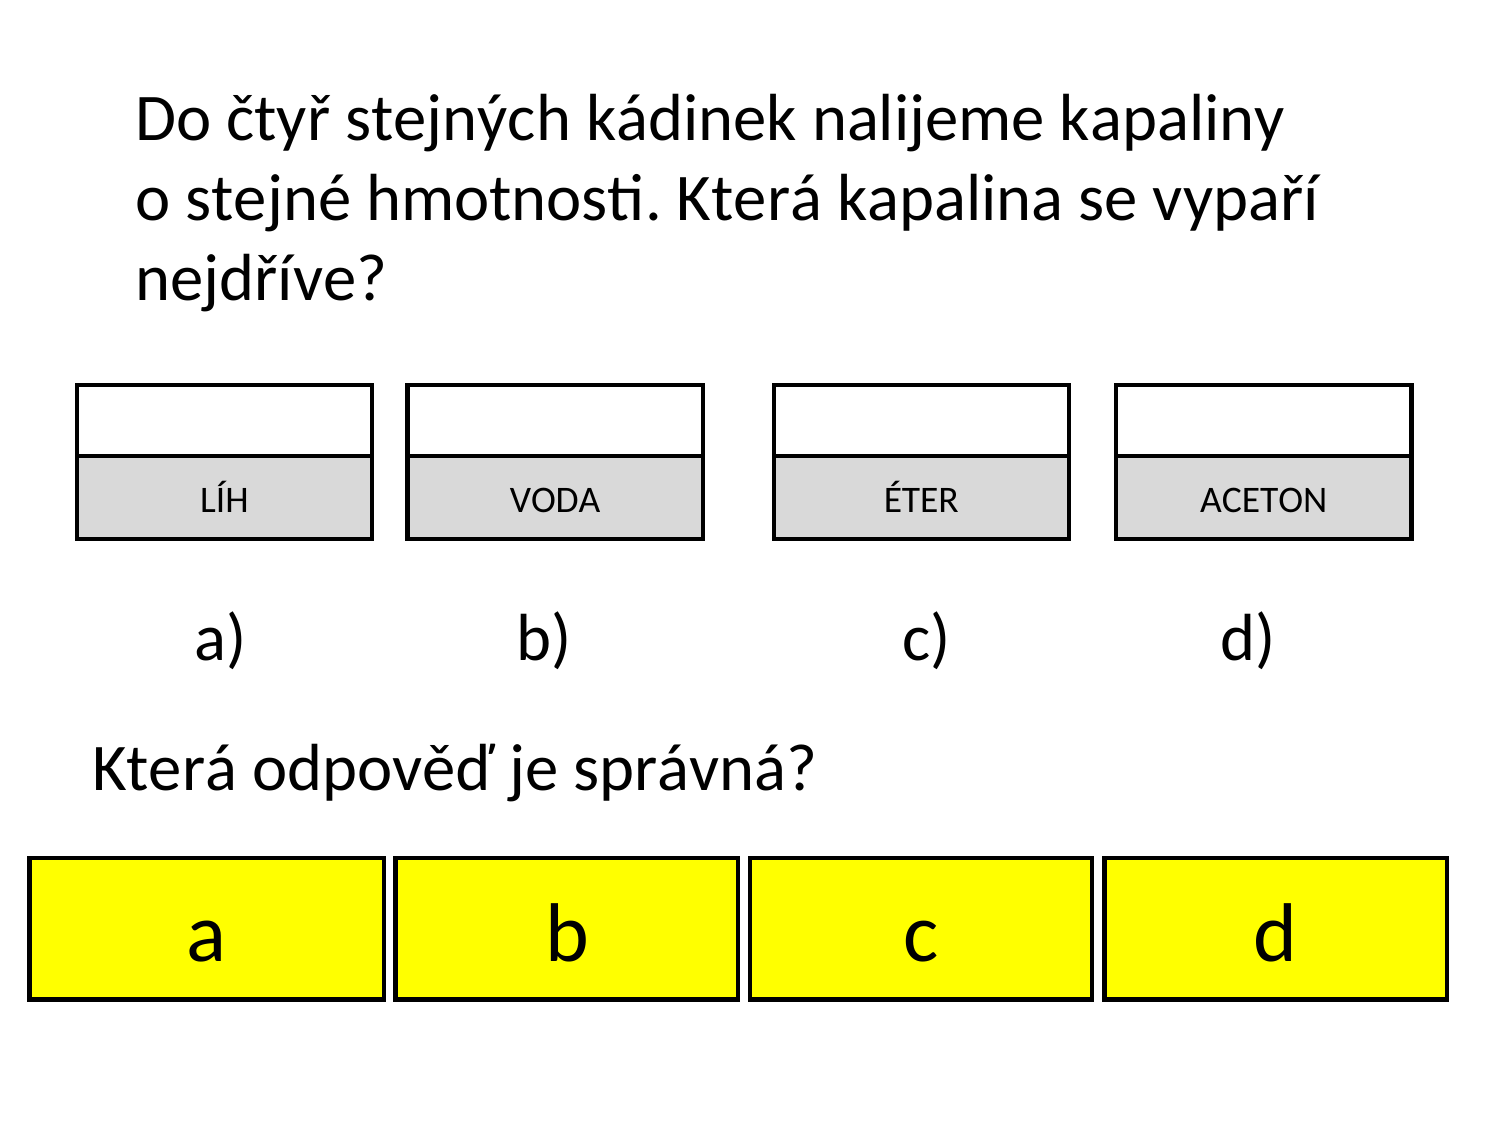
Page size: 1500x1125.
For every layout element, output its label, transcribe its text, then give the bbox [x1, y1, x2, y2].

text_box d [1104, 857, 1447, 1000]
text_box a [29, 857, 384, 1000]
text_box Do čtyř stejných kádinek nalijeme kapaliny o stejné hmotnosti. Která kapalina se vypaří nejdříve? [120, 66, 1335, 322]
text_box c [749, 857, 1093, 1000]
text_box ÉTER [773, 456, 1069, 539]
text_box Která odpověď je správná? [77, 716, 834, 812]
text_box LÍH [76, 456, 373, 539]
text_box b [395, 857, 739, 1000]
text_box [76, 385, 373, 456]
text_box [407, 385, 703, 456]
text_box [1116, 385, 1412, 456]
text_box a) b) c) d) [180, 586, 1291, 682]
text_box [773, 385, 1069, 456]
text_box VODA [407, 456, 703, 539]
text_box ACETON [1116, 456, 1412, 539]
